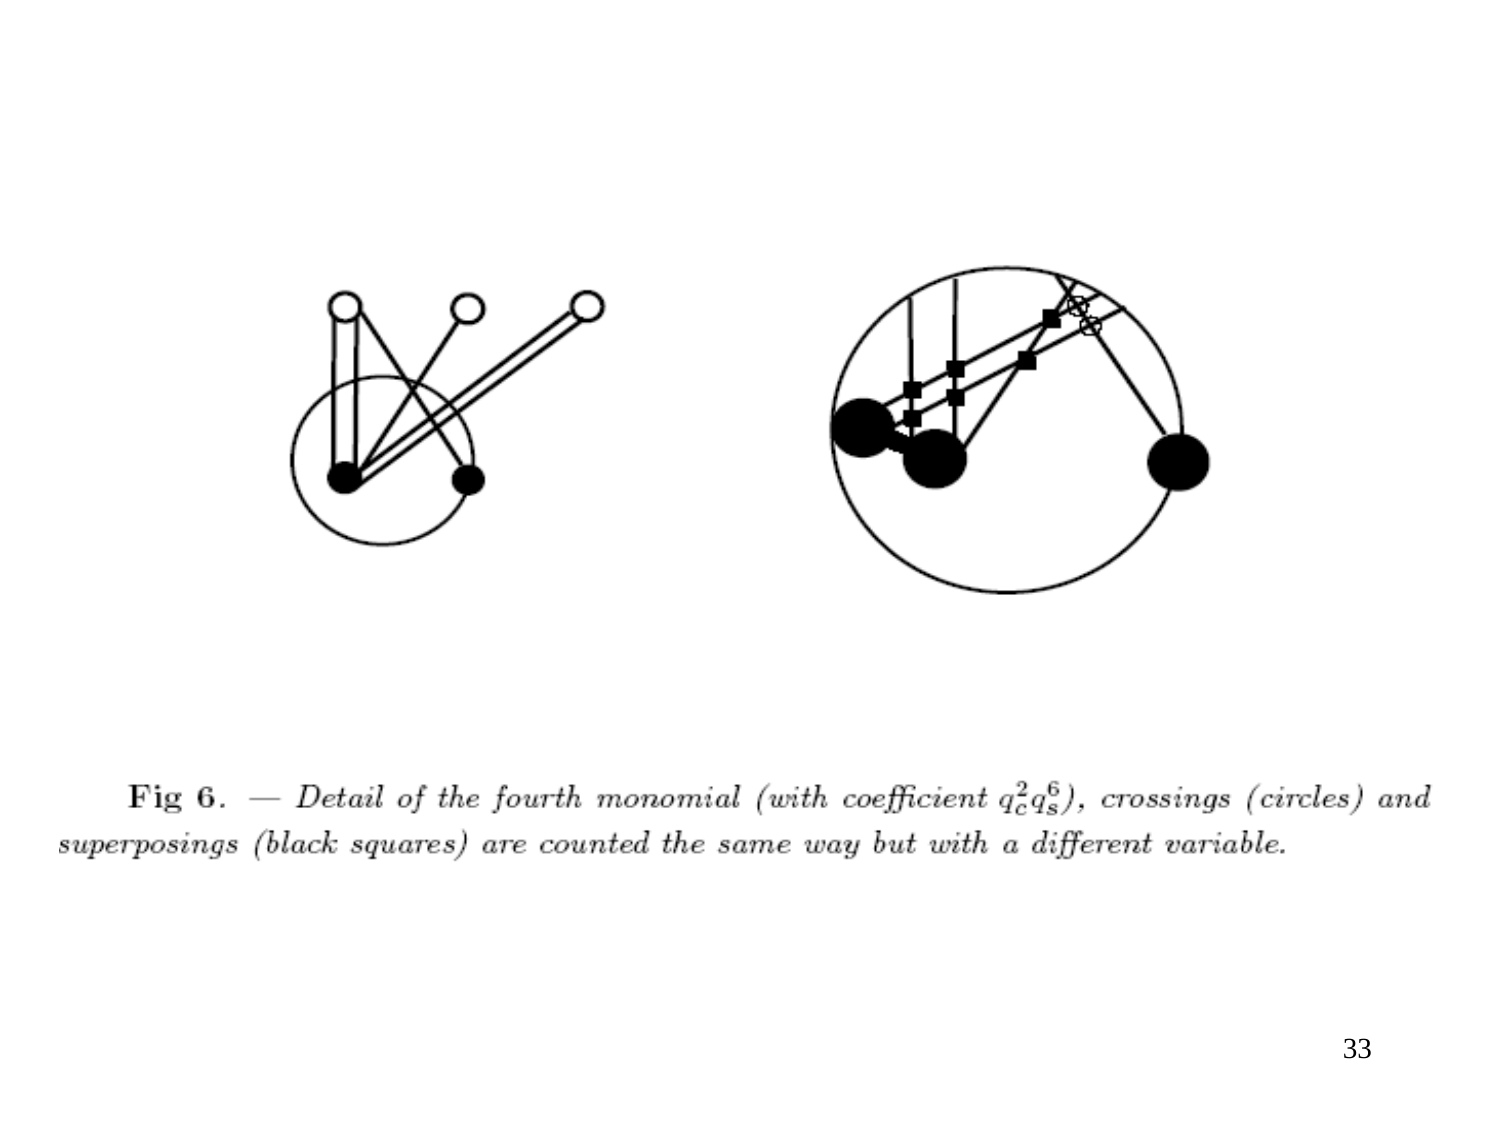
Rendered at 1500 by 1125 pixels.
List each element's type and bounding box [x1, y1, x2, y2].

picture [59, 224, 1447, 886]
